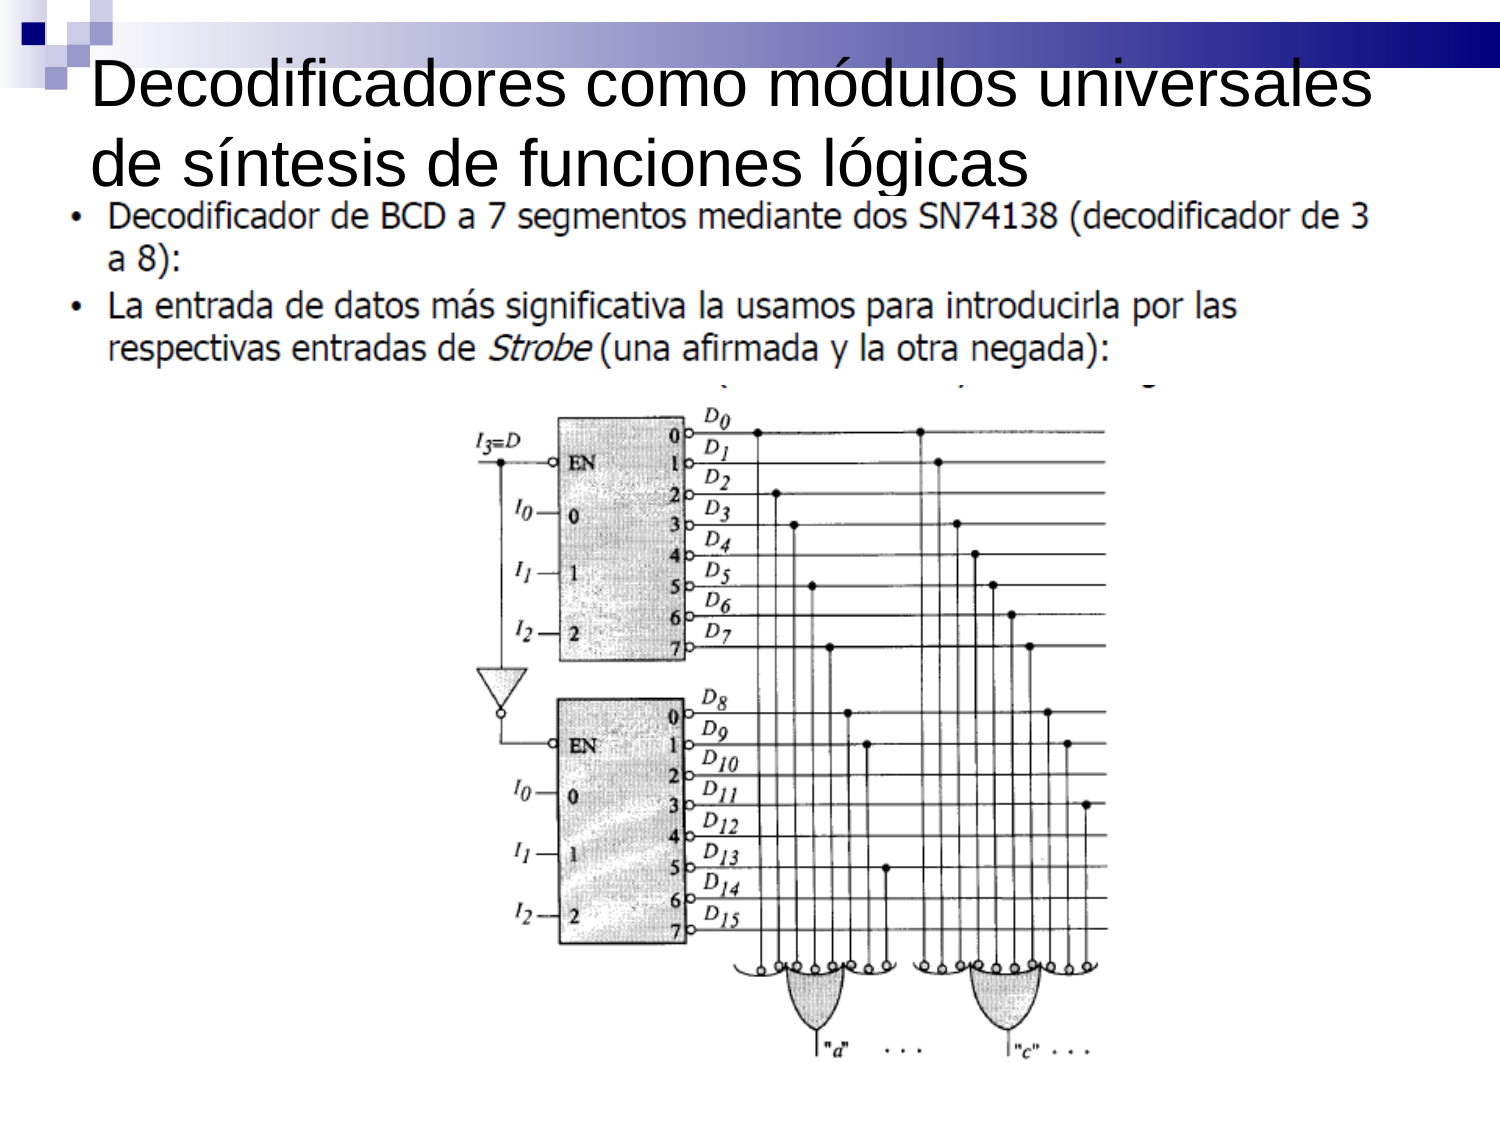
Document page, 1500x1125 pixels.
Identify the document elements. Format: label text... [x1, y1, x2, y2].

title Decodificadores como módulos universales de síntesis de funciones lógicas [75, 32, 1426, 208]
picture [53, 196, 1386, 1071]
